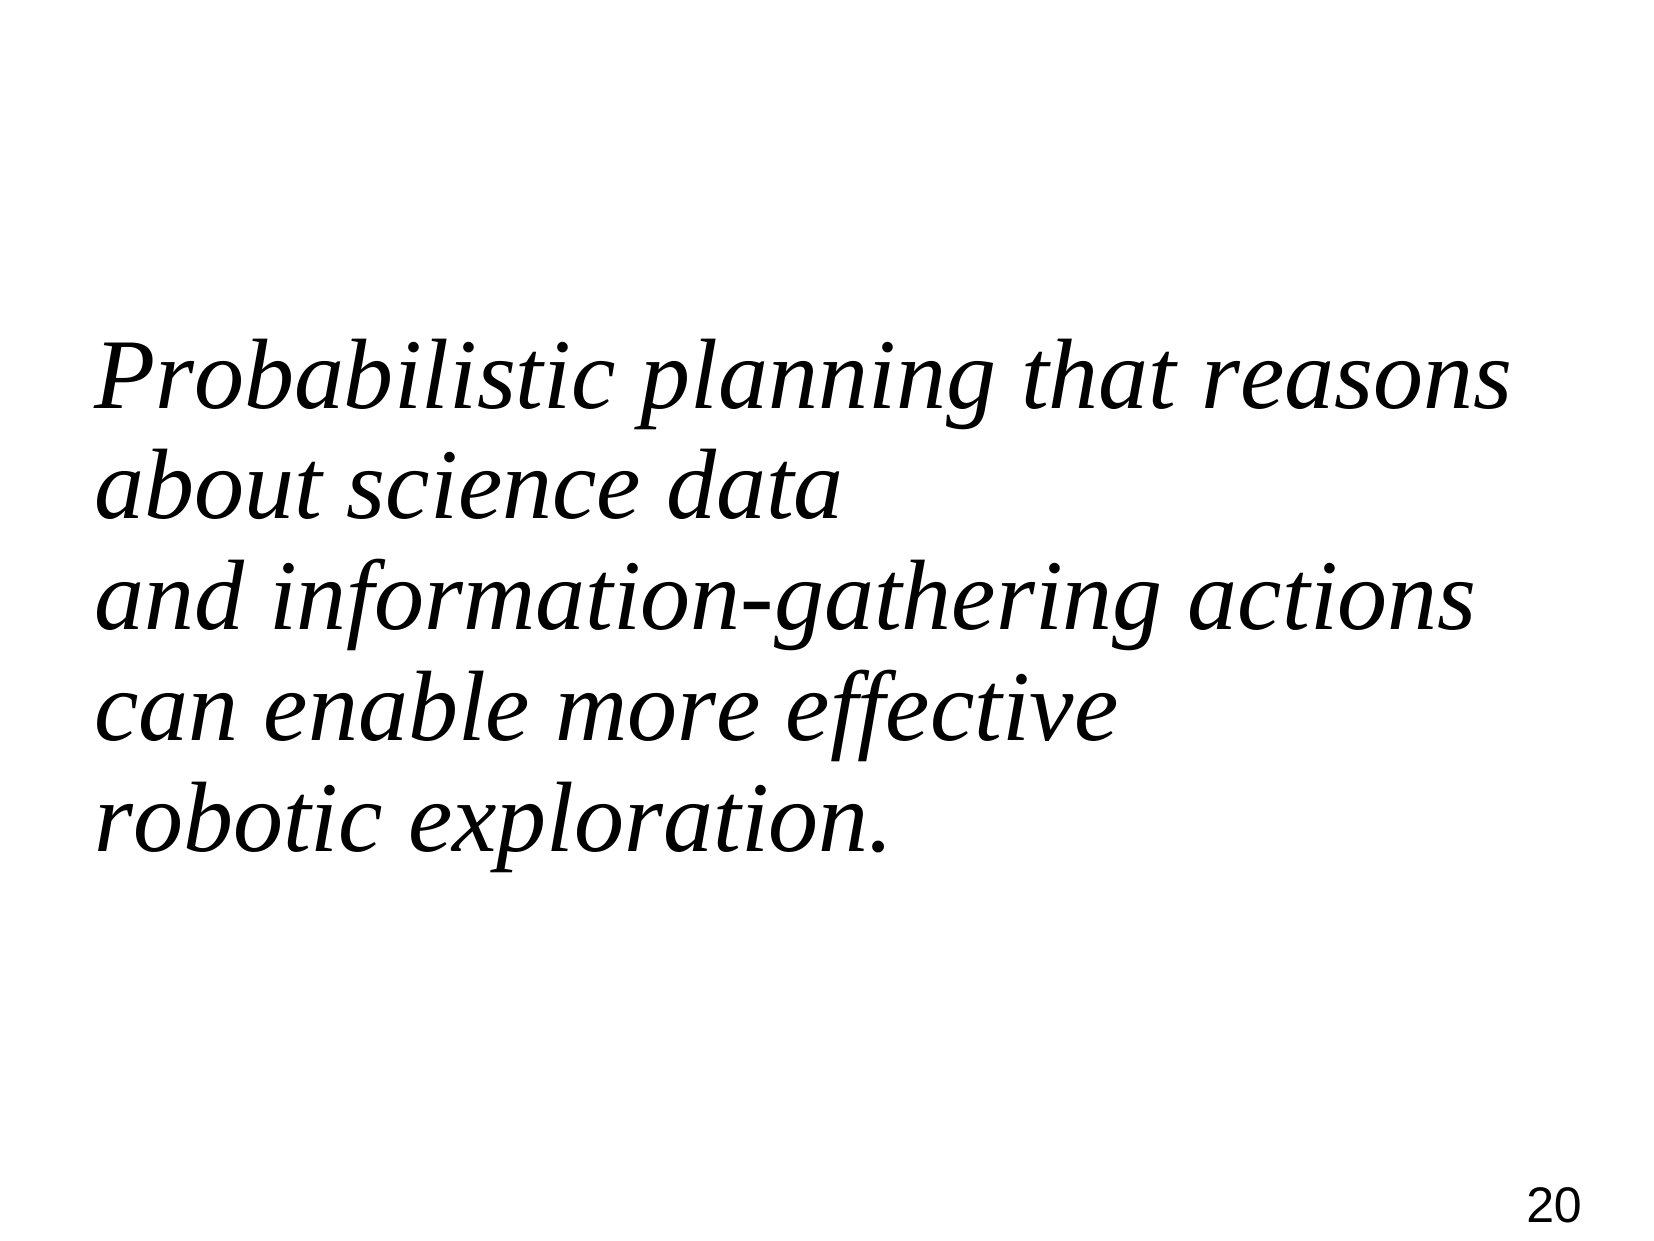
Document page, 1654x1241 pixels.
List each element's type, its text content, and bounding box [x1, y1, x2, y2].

title Probabilistic planning that reasons about science data and information-gathering actions can enable more effective robotic exploration. [94, 319, 1583, 873]
